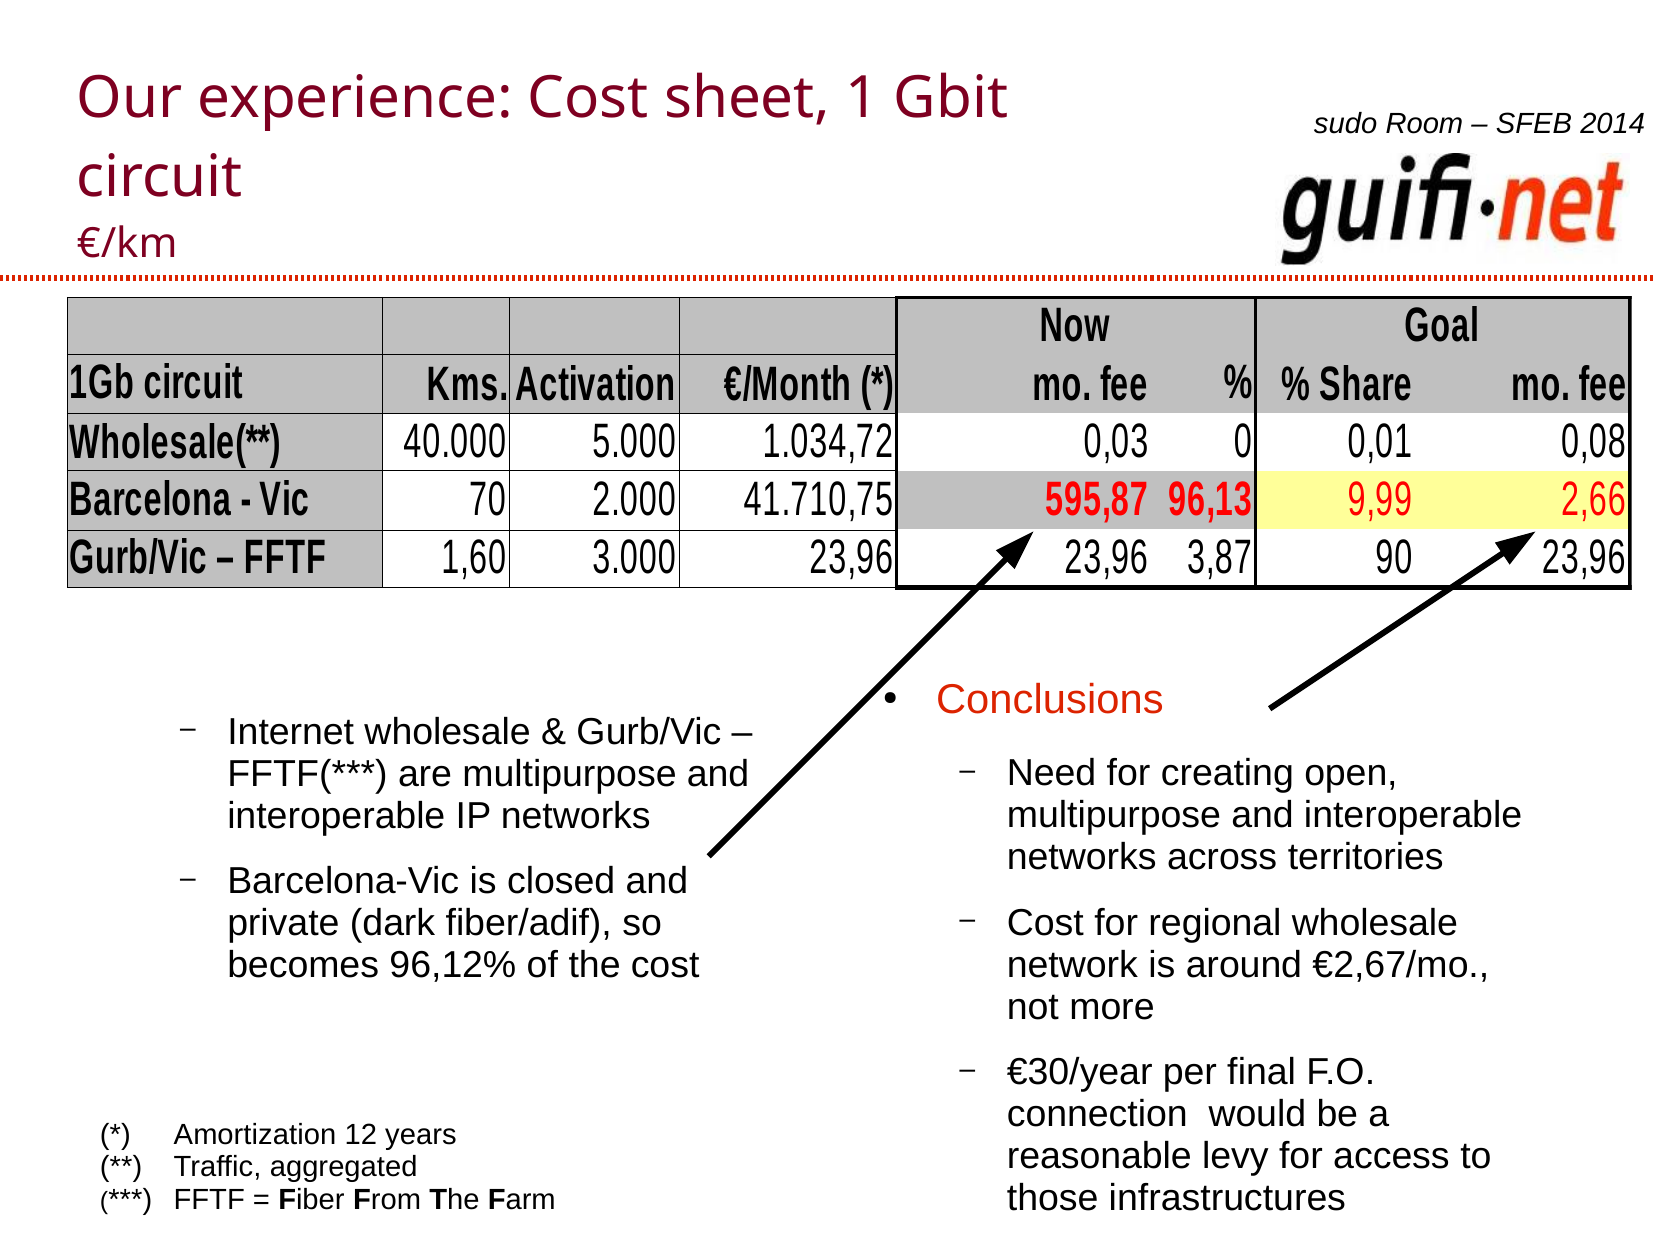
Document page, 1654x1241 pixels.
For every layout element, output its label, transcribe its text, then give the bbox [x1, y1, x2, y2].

picture [1275, 153, 1630, 266]
list Conclusions Need for creating open, multipurpose and interoperable networks across territories Cost for regional wholesale network is around €2,67/mo., not more €30/year per final F.O. connection would be a reasonable levy for access to those infrastructures [862, 675, 1548, 1219]
title Our experience: Cost sheet, 1 Gbit circuit €/km [76, 58, 1093, 267]
chart [66, 296, 1632, 592]
list Internet wholesale & Gurb/Vic – FFTF(***) are multipurpose and interoperable IP networks Barcelona-Vic is closed and private (dark fiber/adif), so becomes 96,12% of the cost [82, 634, 768, 1010]
text_box sudo Room – SFEB 2014 [1299, 100, 1654, 148]
text_box (*) Amortization 12 years (**) Traffic, aggregated (***) FFTF = Fiber From The Farm [85, 1110, 572, 1224]
